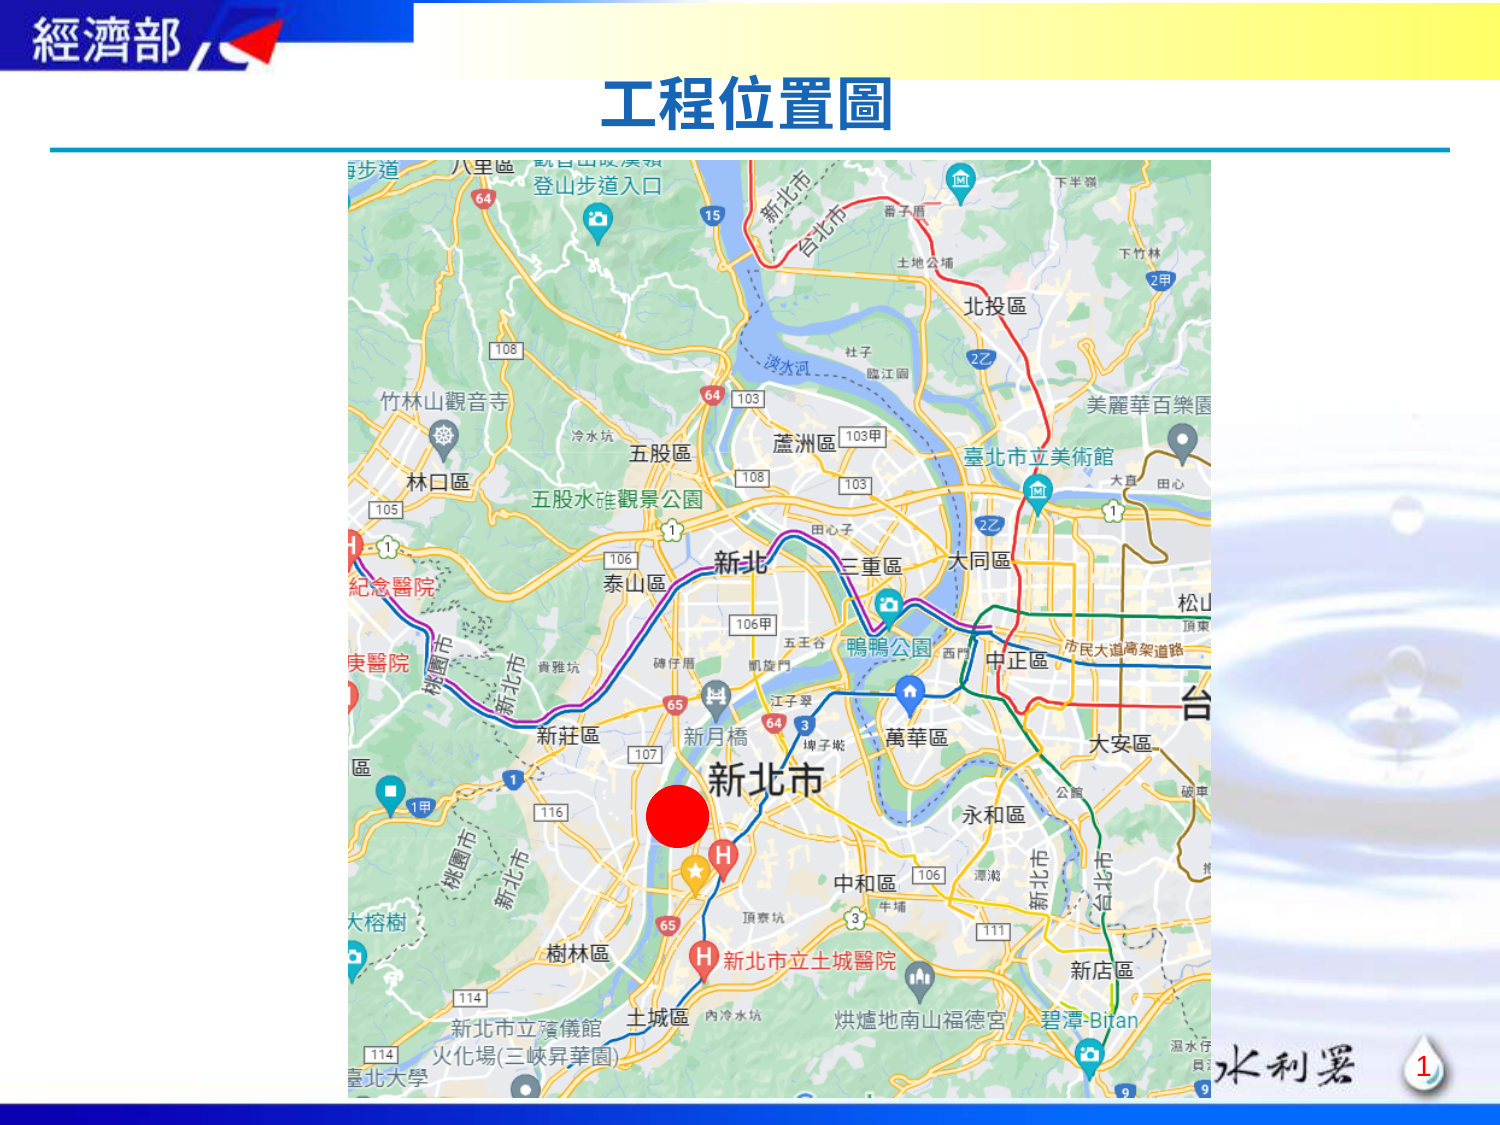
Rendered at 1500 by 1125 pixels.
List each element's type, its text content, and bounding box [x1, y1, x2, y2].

slide_number <編號> [1211, 1011, 1447, 1090]
text_box [648, 786, 708, 846]
text_box 工程位置圖 [584, 42, 916, 160]
picture [0, 0, 1500, 1125]
